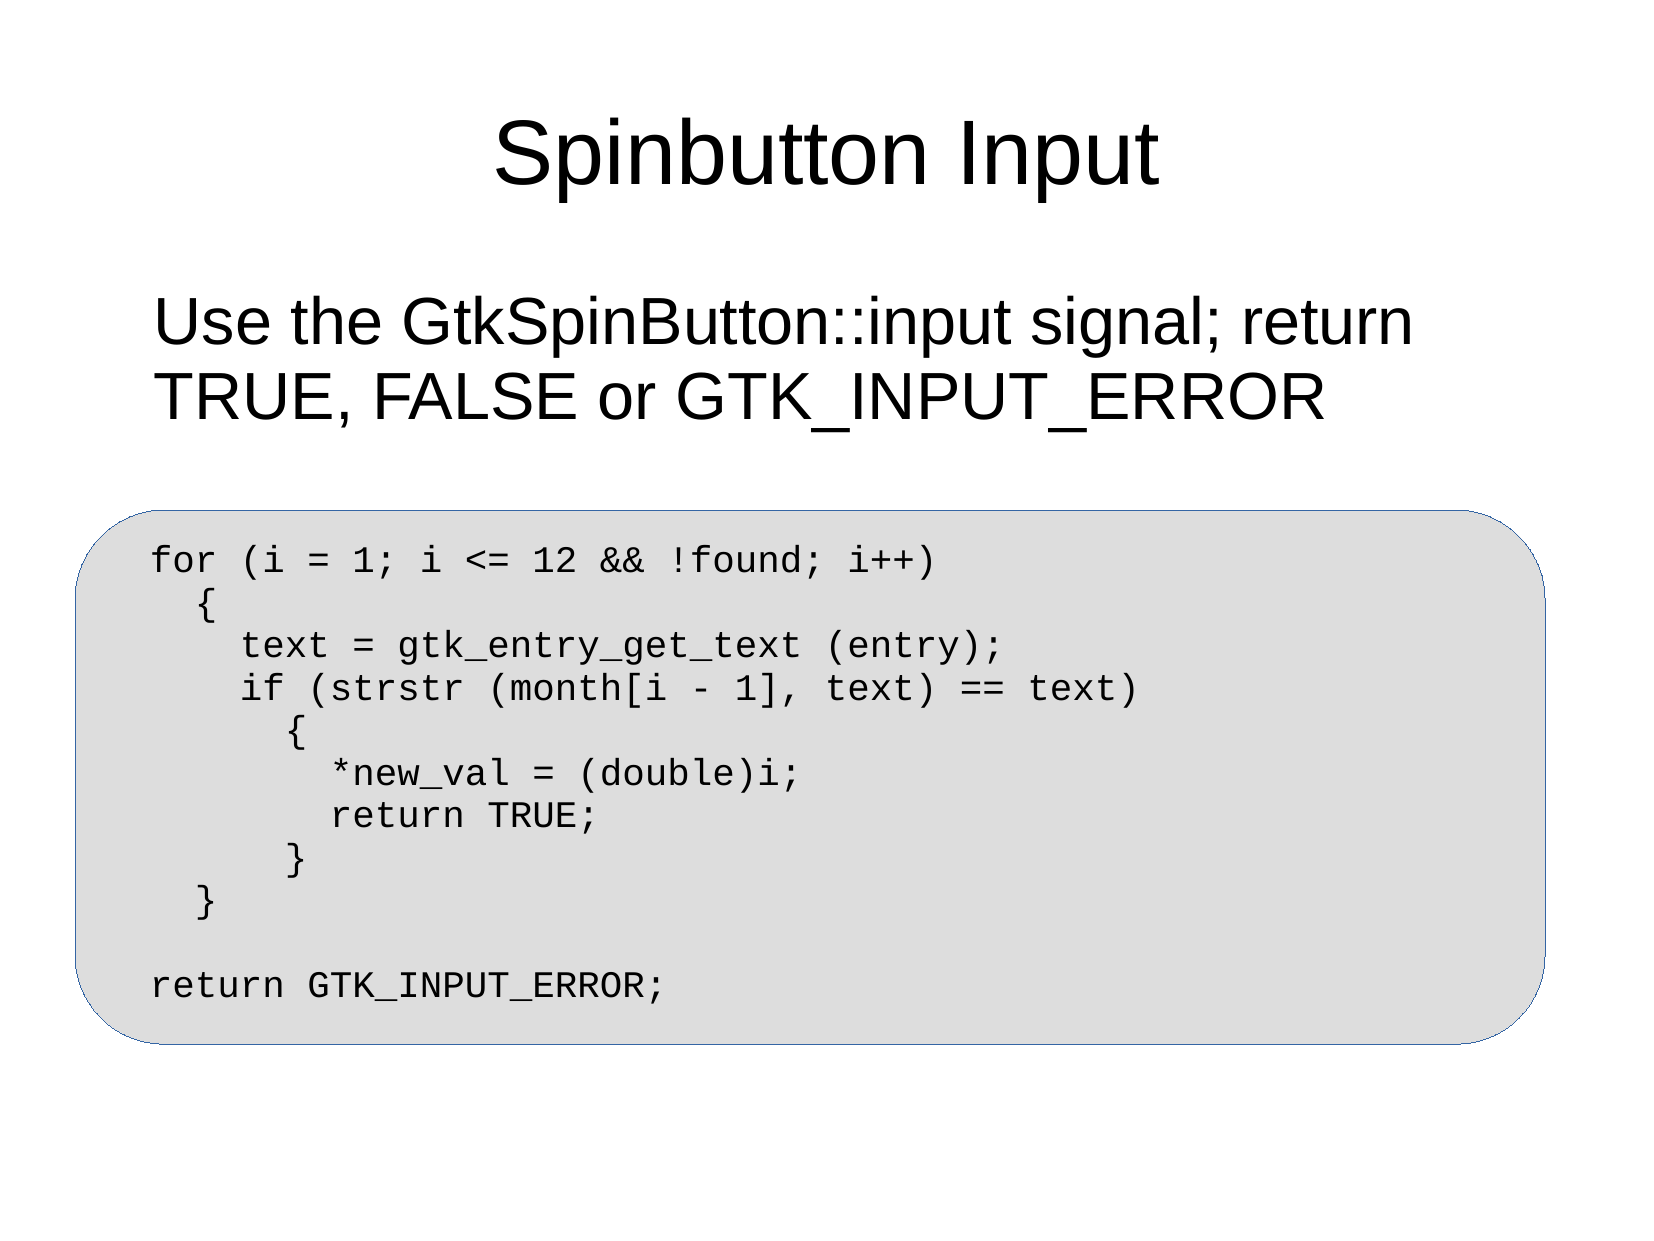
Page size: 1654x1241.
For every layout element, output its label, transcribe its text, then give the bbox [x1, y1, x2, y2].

list Use the GtkSpinButton::input signal; return TRUE, FALSE or GTK_INPUT_ERROR [82, 284, 1571, 466]
text_box for (i = 1; i <= 12 && !found; i++) { text = gtk_entry_get_text (entry); if (strstr (month[i - 1], text) == text) { *new_val = (double)i; return TRUE; } } return GTK_INPUT_ERROR; [135, 534, 1520, 1045]
text_box [1520, 537, 1546, 1017]
title Spinbutton Input [82, 49, 1571, 257]
text_box [75, 510, 1517, 1040]
